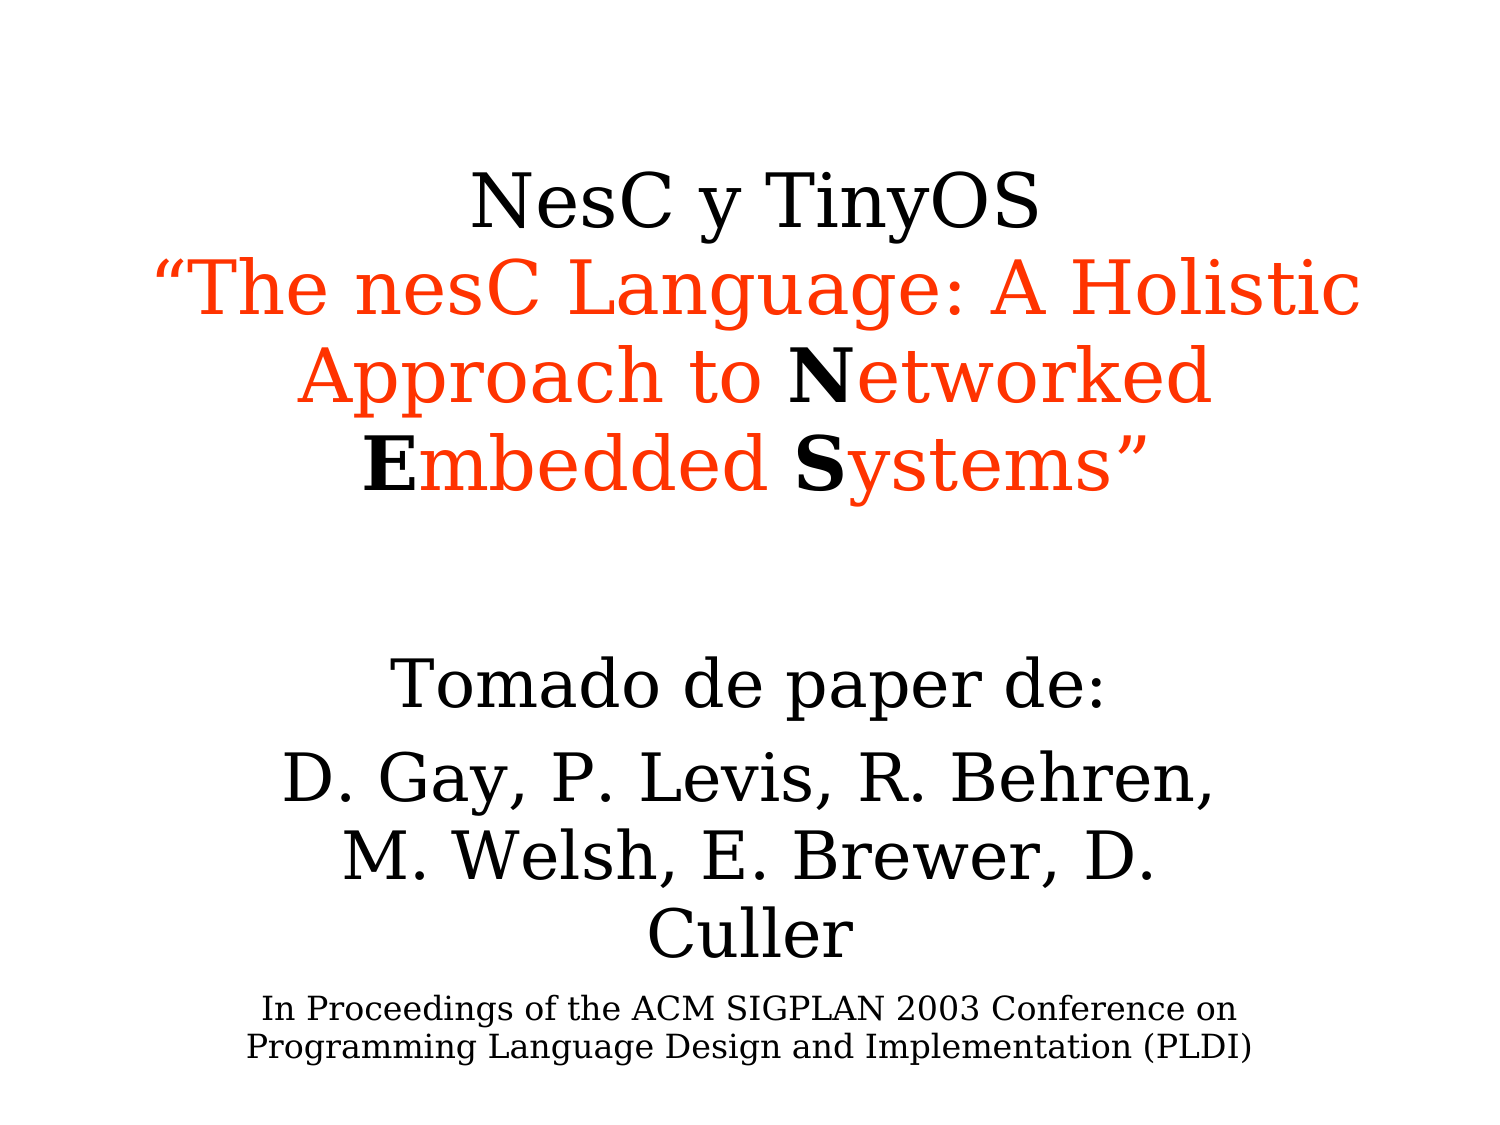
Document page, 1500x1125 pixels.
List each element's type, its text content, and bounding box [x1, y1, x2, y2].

title NesC y TinyOS “The nesC Language: A Holistic Approach to Networked Embedded Systems” [125, 149, 1388, 517]
subtitle Tomado de paper de: D. Gay, P. Levis, R. Behren, M. Welsh, E. Brewer, D. Culler In Proceedings of the ACM SIGPLAN 2003 Conference on Programming Language Design and Implementation (PLDI) [225, 637, 1276, 1075]
